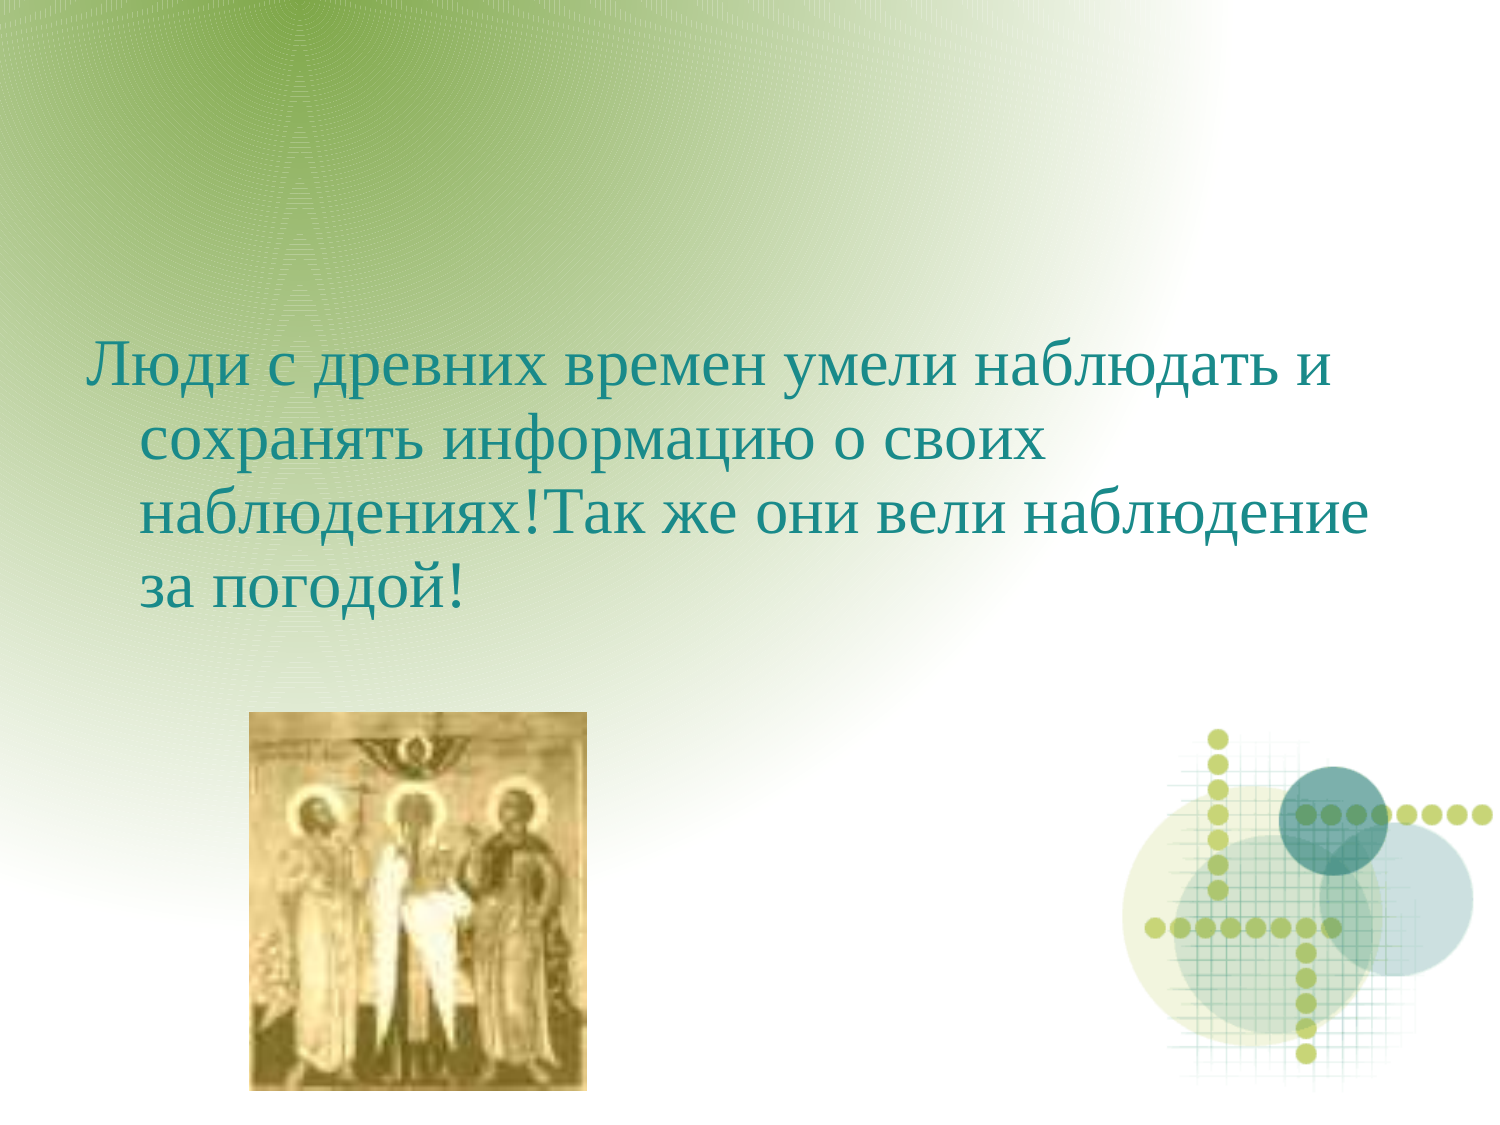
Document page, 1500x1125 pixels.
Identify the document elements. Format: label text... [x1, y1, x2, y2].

list Люди с древних времен умели наблюдать и сохранять информацию о своих наблюдениях!Так же они вели наблюдение за погодой! [53, 318, 1401, 994]
picture [1110, 718, 1500, 1098]
picture [249, 712, 587, 1091]
